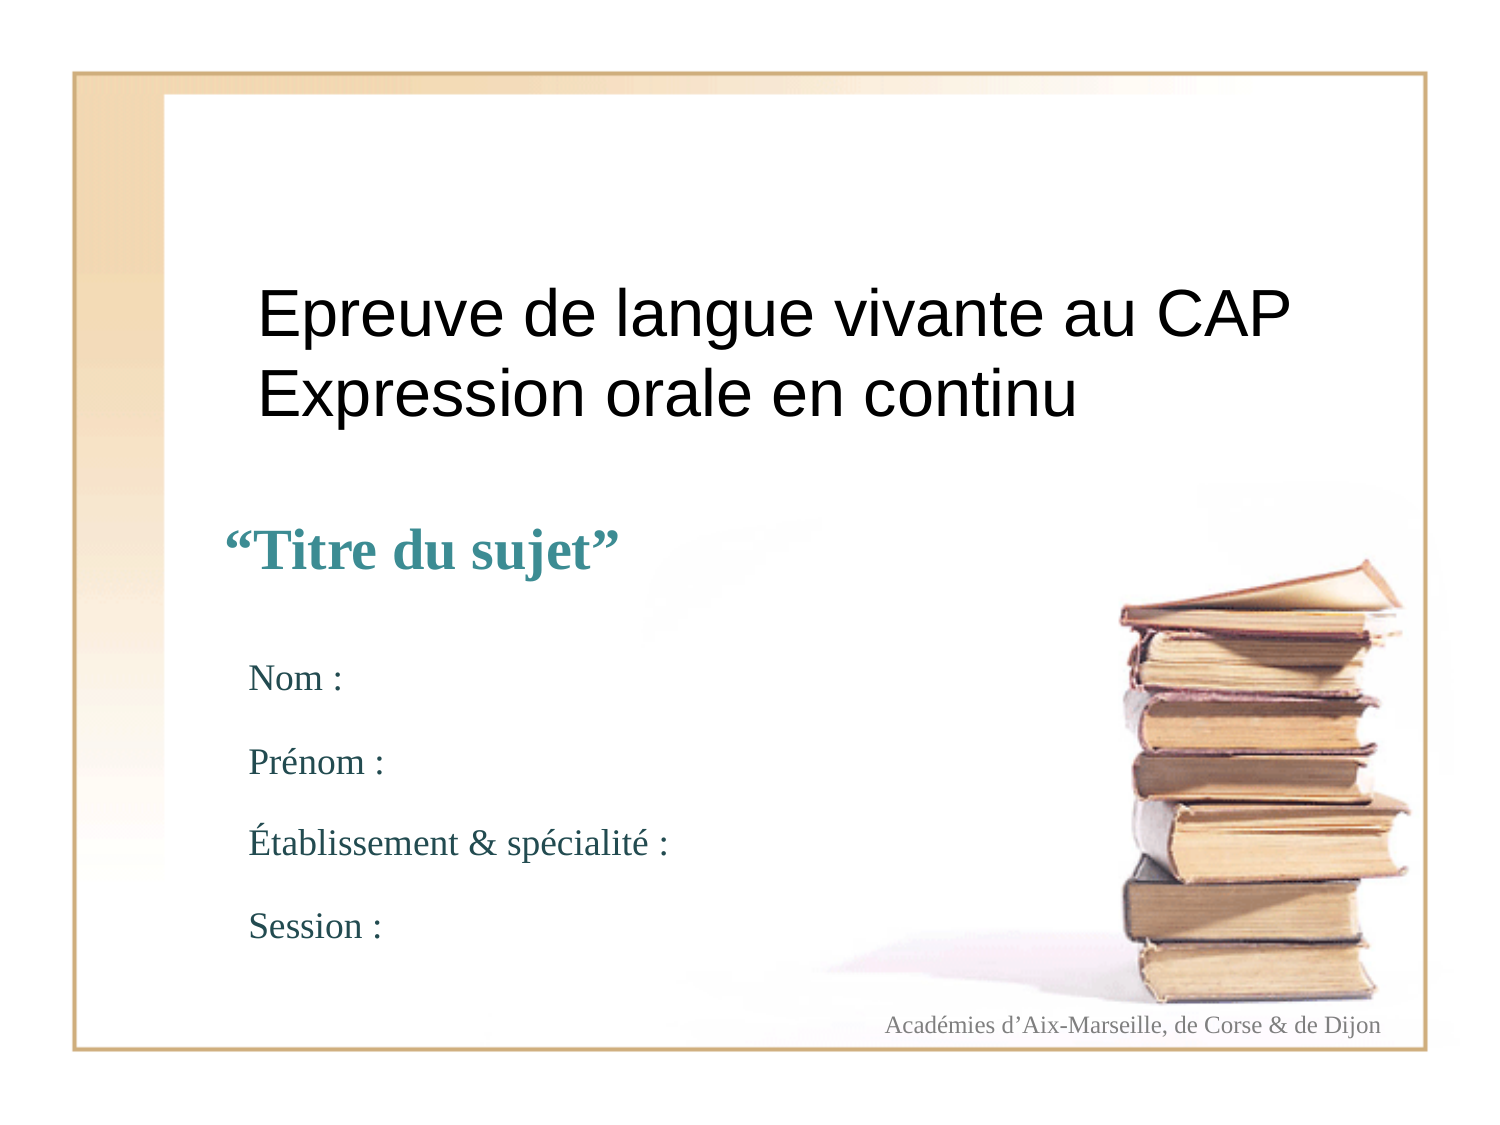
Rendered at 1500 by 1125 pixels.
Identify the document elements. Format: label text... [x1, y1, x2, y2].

text_box Académies d’Aix-Marseille, de Corse & de Dijon [501, 1000, 1397, 1071]
text_box Prénom : [233, 729, 1128, 799]
text_box Établissement & spécialité : [233, 810, 1128, 893]
text_box Nom : [233, 645, 1128, 715]
picture [0, 0, 1500, 1125]
text_box “Titre du sujet” [209, 503, 1223, 691]
text_box Session : [233, 893, 1128, 1012]
title Epreuve de langue vivante au CAP Expression orale en continu [242, 262, 1405, 438]
